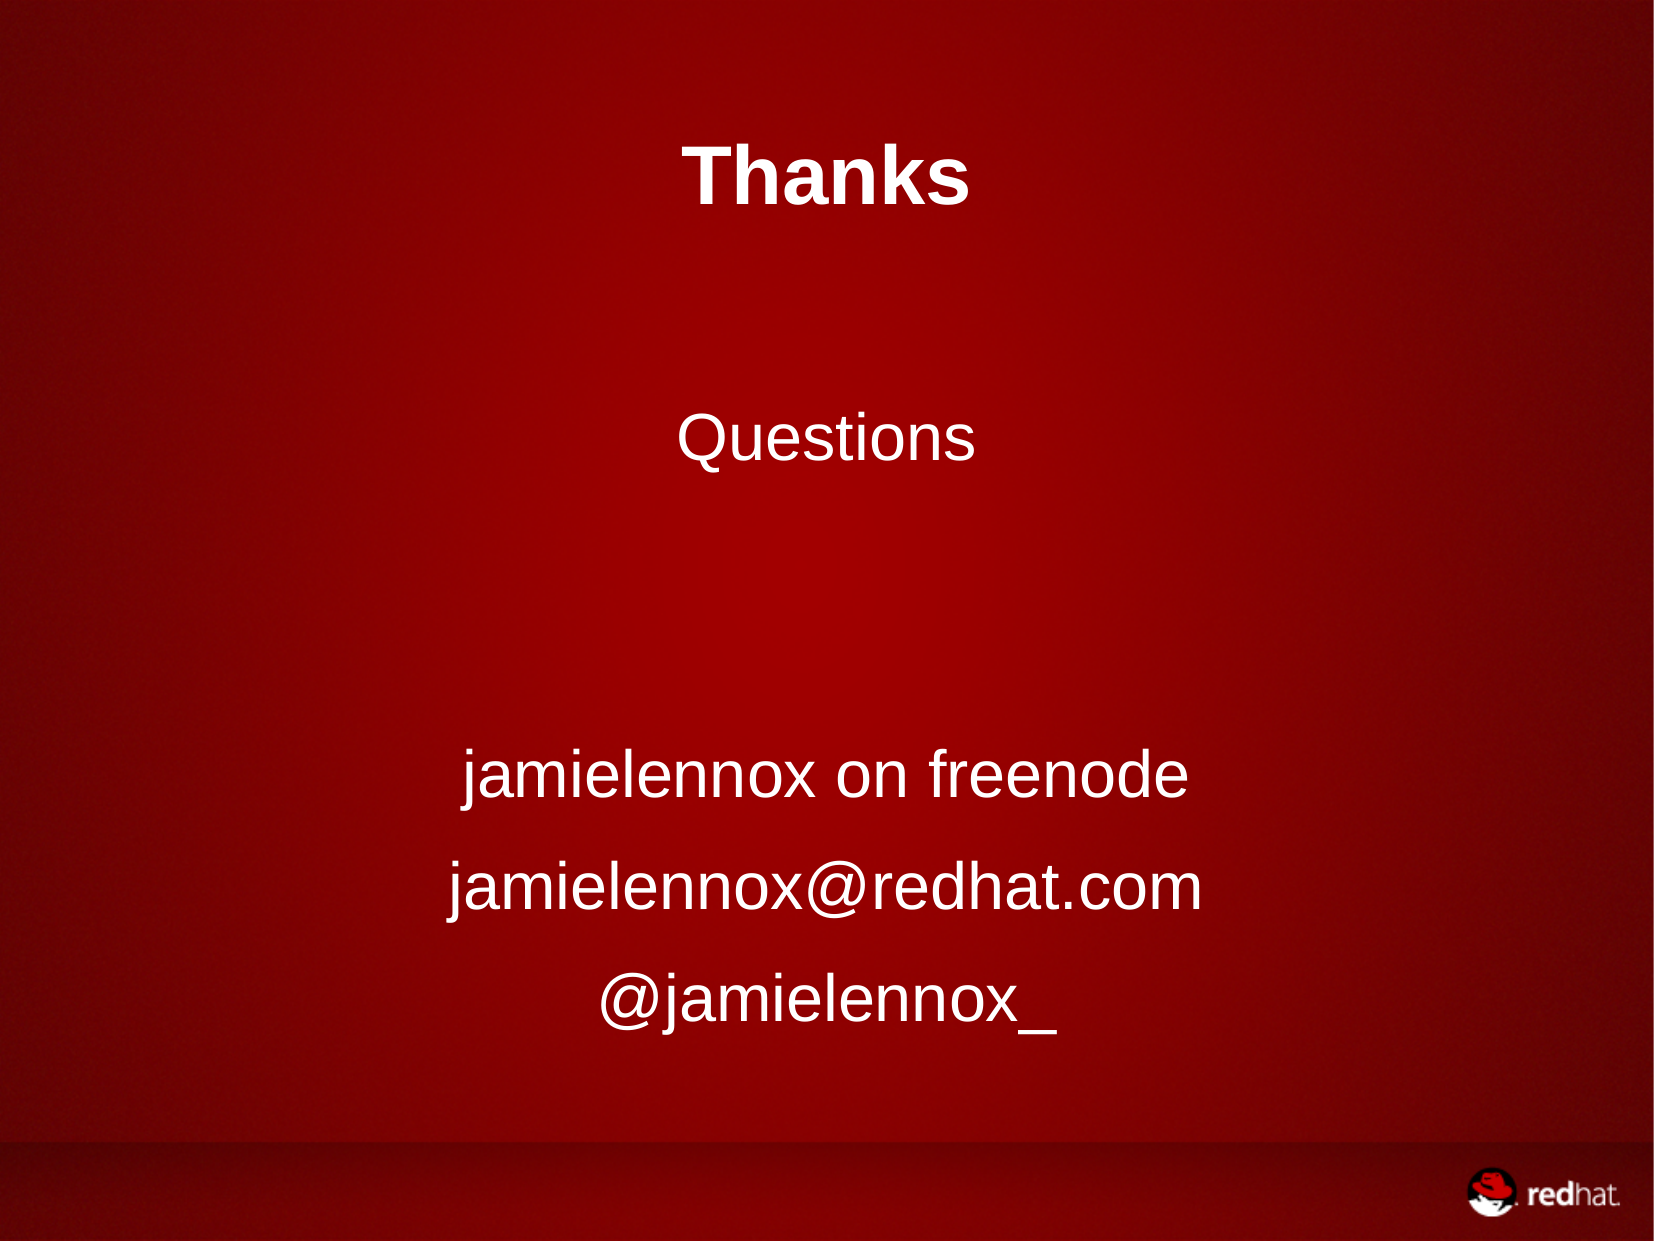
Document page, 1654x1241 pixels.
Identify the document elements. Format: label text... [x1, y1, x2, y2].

subtitle Questions jamielennox on freenode jamielennox@redhat.com @jamielennox_ [82, 290, 1571, 1109]
title Thanks [82, 49, 1571, 257]
picture [0, 0, 1654, 1241]
